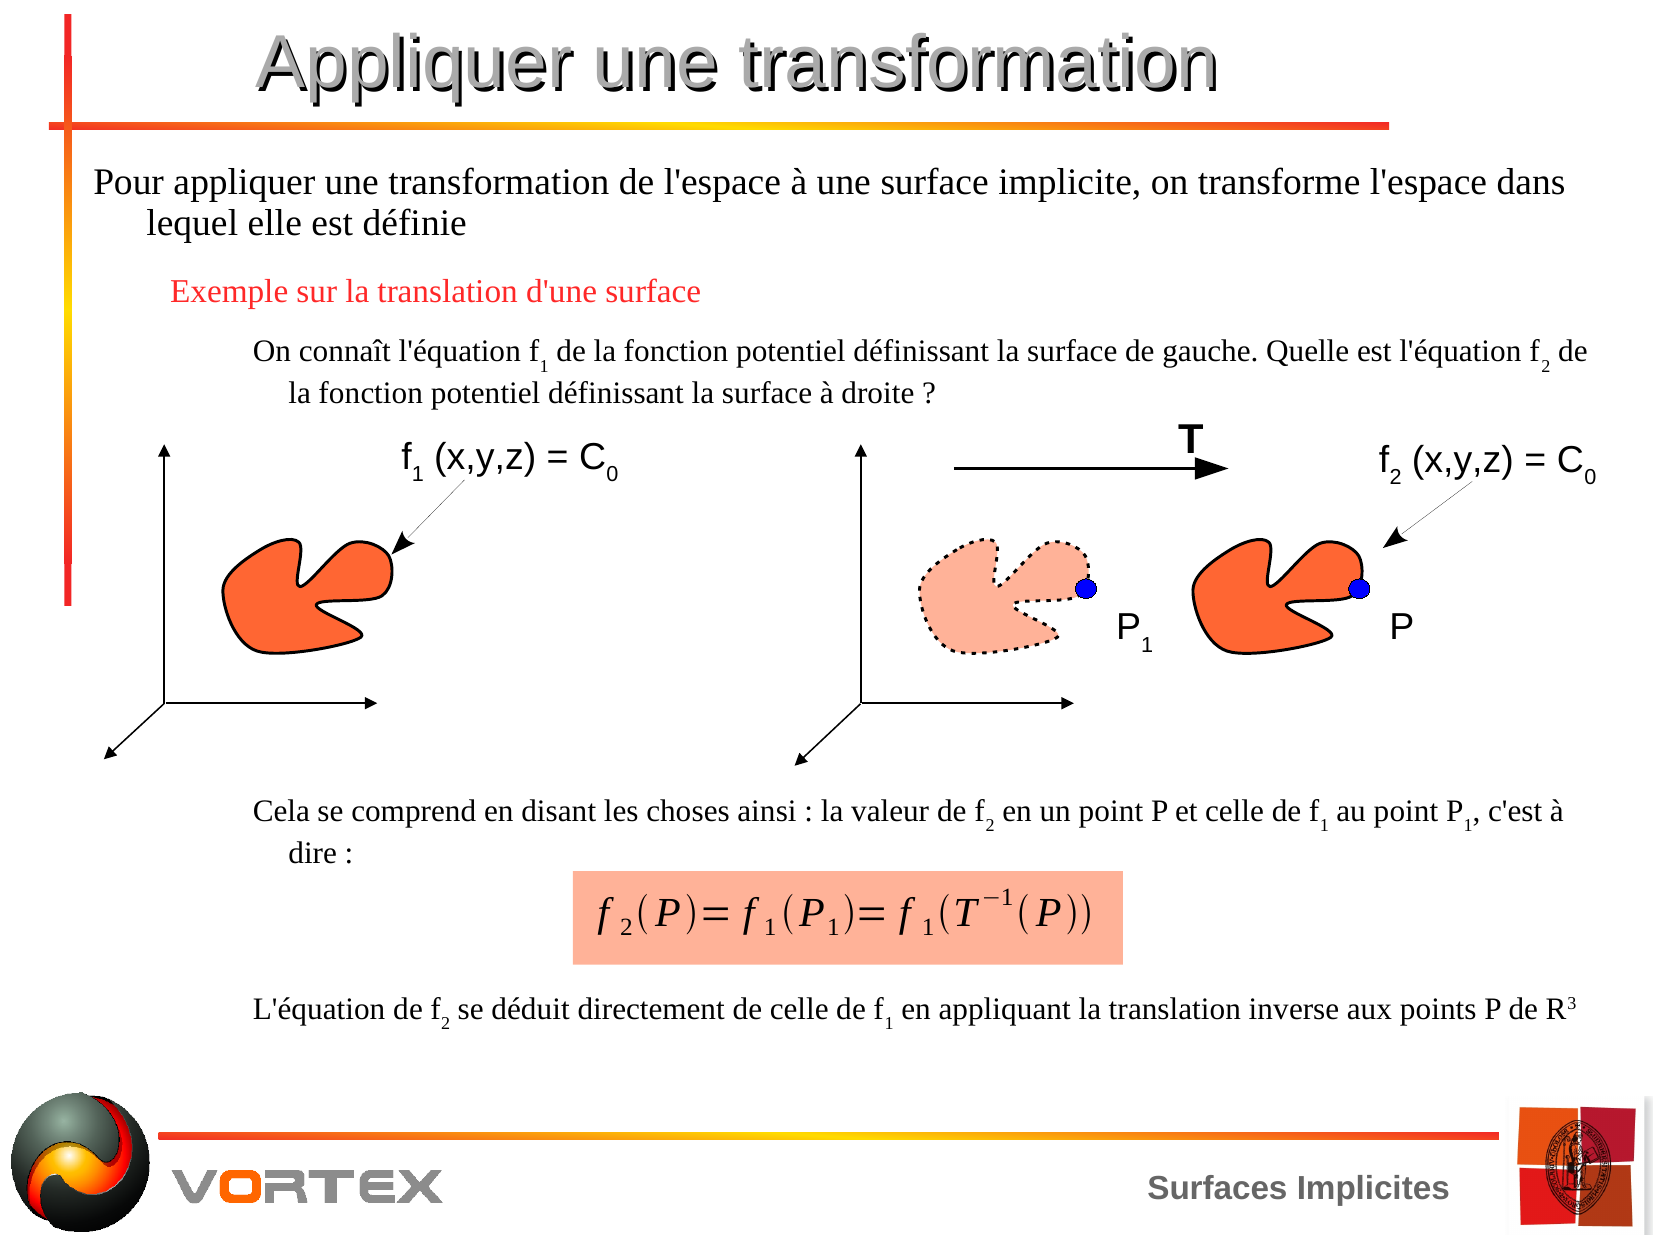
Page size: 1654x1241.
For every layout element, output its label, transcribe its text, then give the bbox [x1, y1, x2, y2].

text_box f2 (x,y,z) = C0 [1364, 431, 1613, 560]
list Pour appliquer une transformation de l'espace à une surface implicite, on transforme l'espace dans lequel elle est définie Exemple sur la translation d'une surface On connaît l'équation f1 de la fonction potentiel définissant la surface de gauche. Quelle est l'équation f2 de la fonction potentiel définissant la surface à droite ? Cela se comprend en disant les choses ainsi : la valeur de f2 en un point P et celle de f1 au point P1, c'est à dire : L'équation de f2 se déduit directement de celle de f1 en appliquant la translation inverse aux points P de R3 [75, 160, 1613, 1125]
chart [581, 883, 1101, 941]
title Appliquer une transformation [82, 4, 1392, 120]
text_box T [1163, 408, 1214, 476]
picture [11, 1092, 443, 1232]
text_box f1 (x,y,z) = C0 [386, 427, 676, 557]
text_box [222, 539, 393, 654]
picture [1505, 1096, 1653, 1235]
text_box P [1374, 598, 1426, 662]
text_box [1192, 539, 1370, 654]
text_box P1 [1101, 598, 1201, 718]
text_box [919, 539, 1097, 654]
